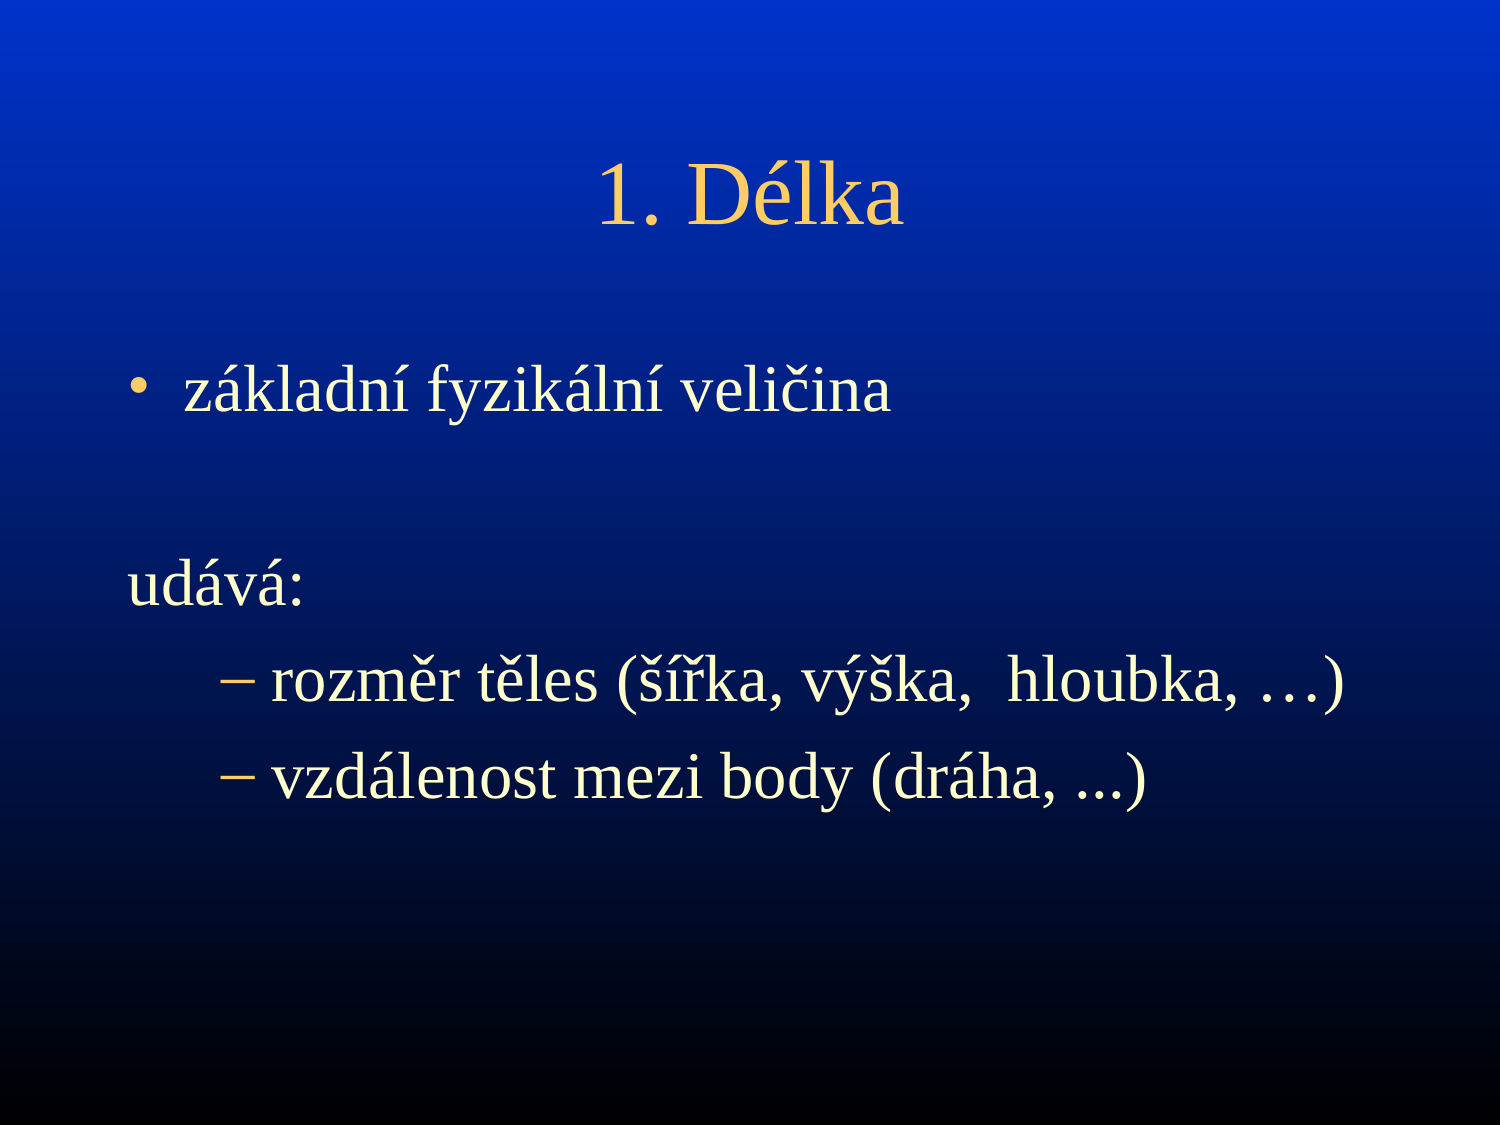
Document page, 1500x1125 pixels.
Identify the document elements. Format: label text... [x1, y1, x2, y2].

title 1. Délka [112, 37, 1388, 250]
list základní fyzikální veličina udává: rozměr těles (šířka, výška, hloubka, …) vzdálenost mezi body (dráha, ...) [112, 337, 1388, 1013]
